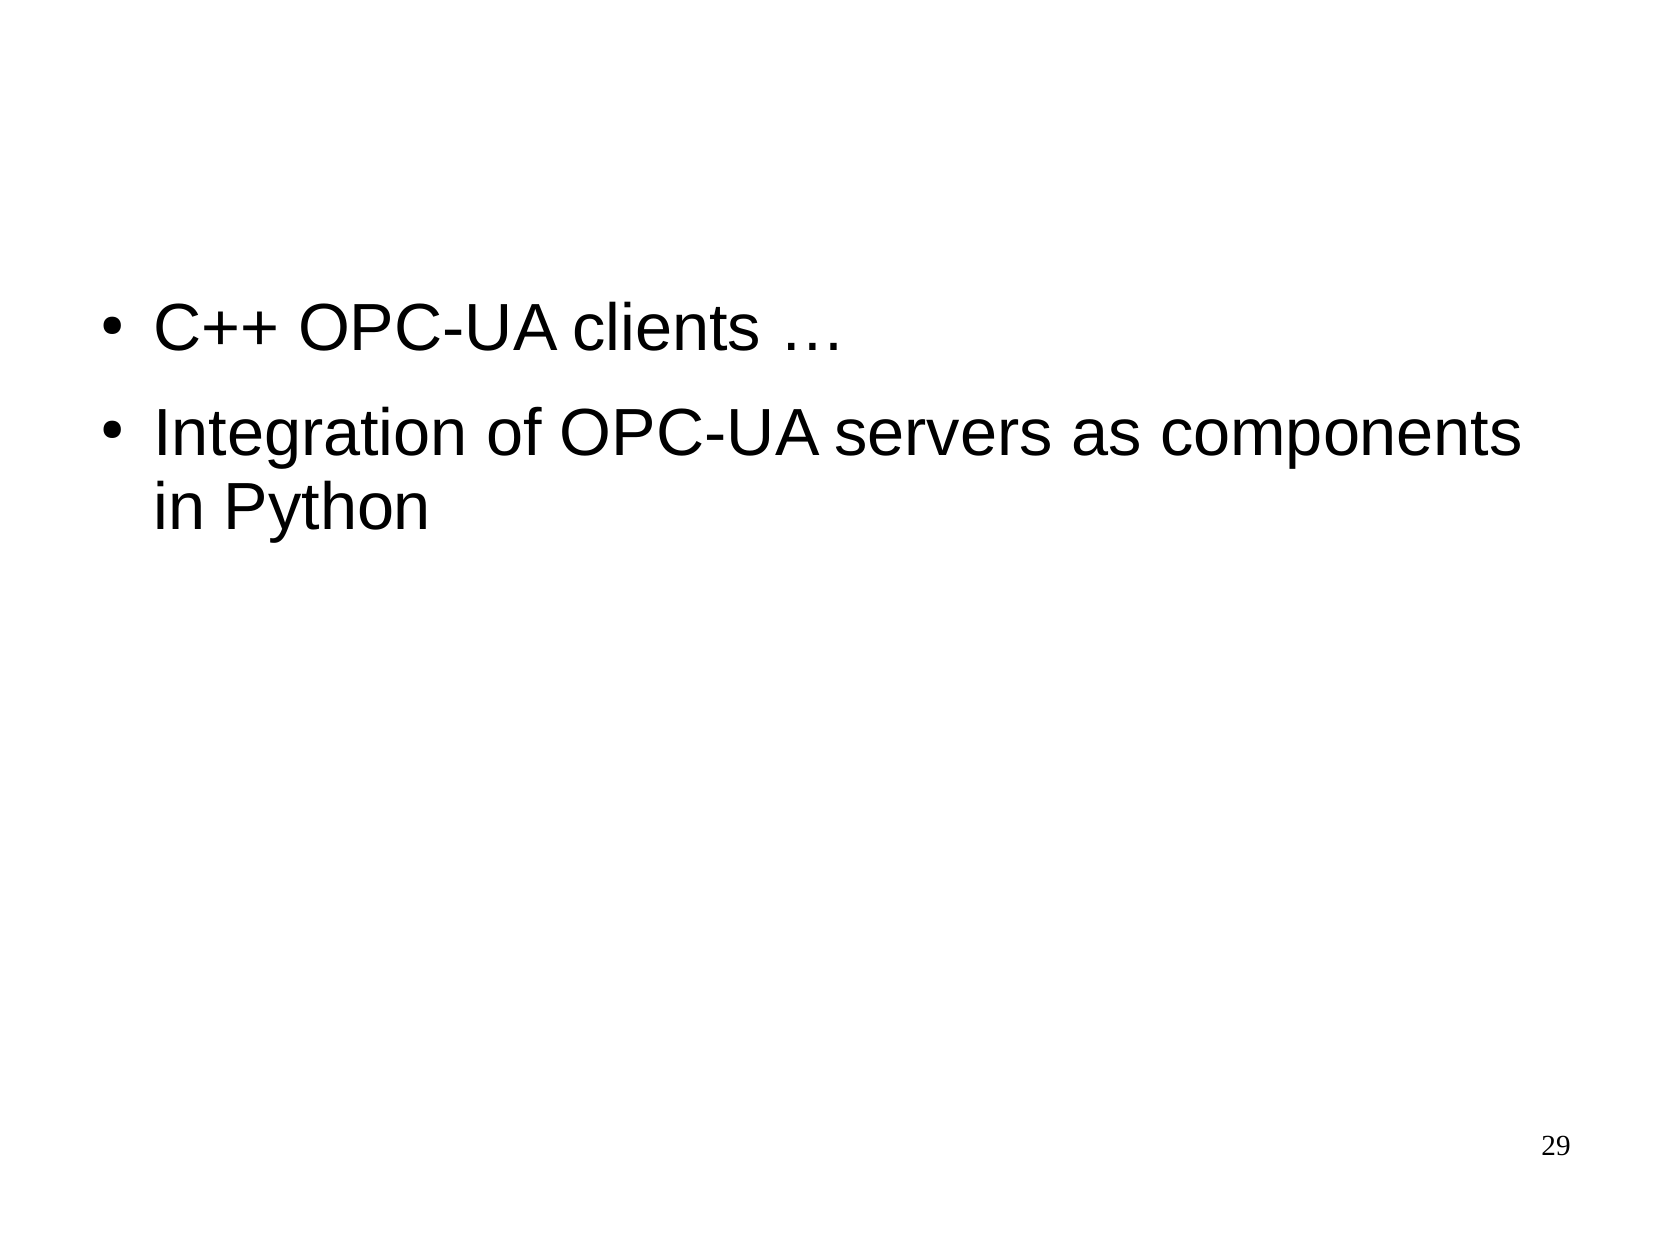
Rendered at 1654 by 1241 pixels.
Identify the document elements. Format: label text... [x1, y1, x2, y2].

list C++ OPC-UA clients … Integration of OPC-UA servers as components in Python [82, 290, 1571, 1010]
